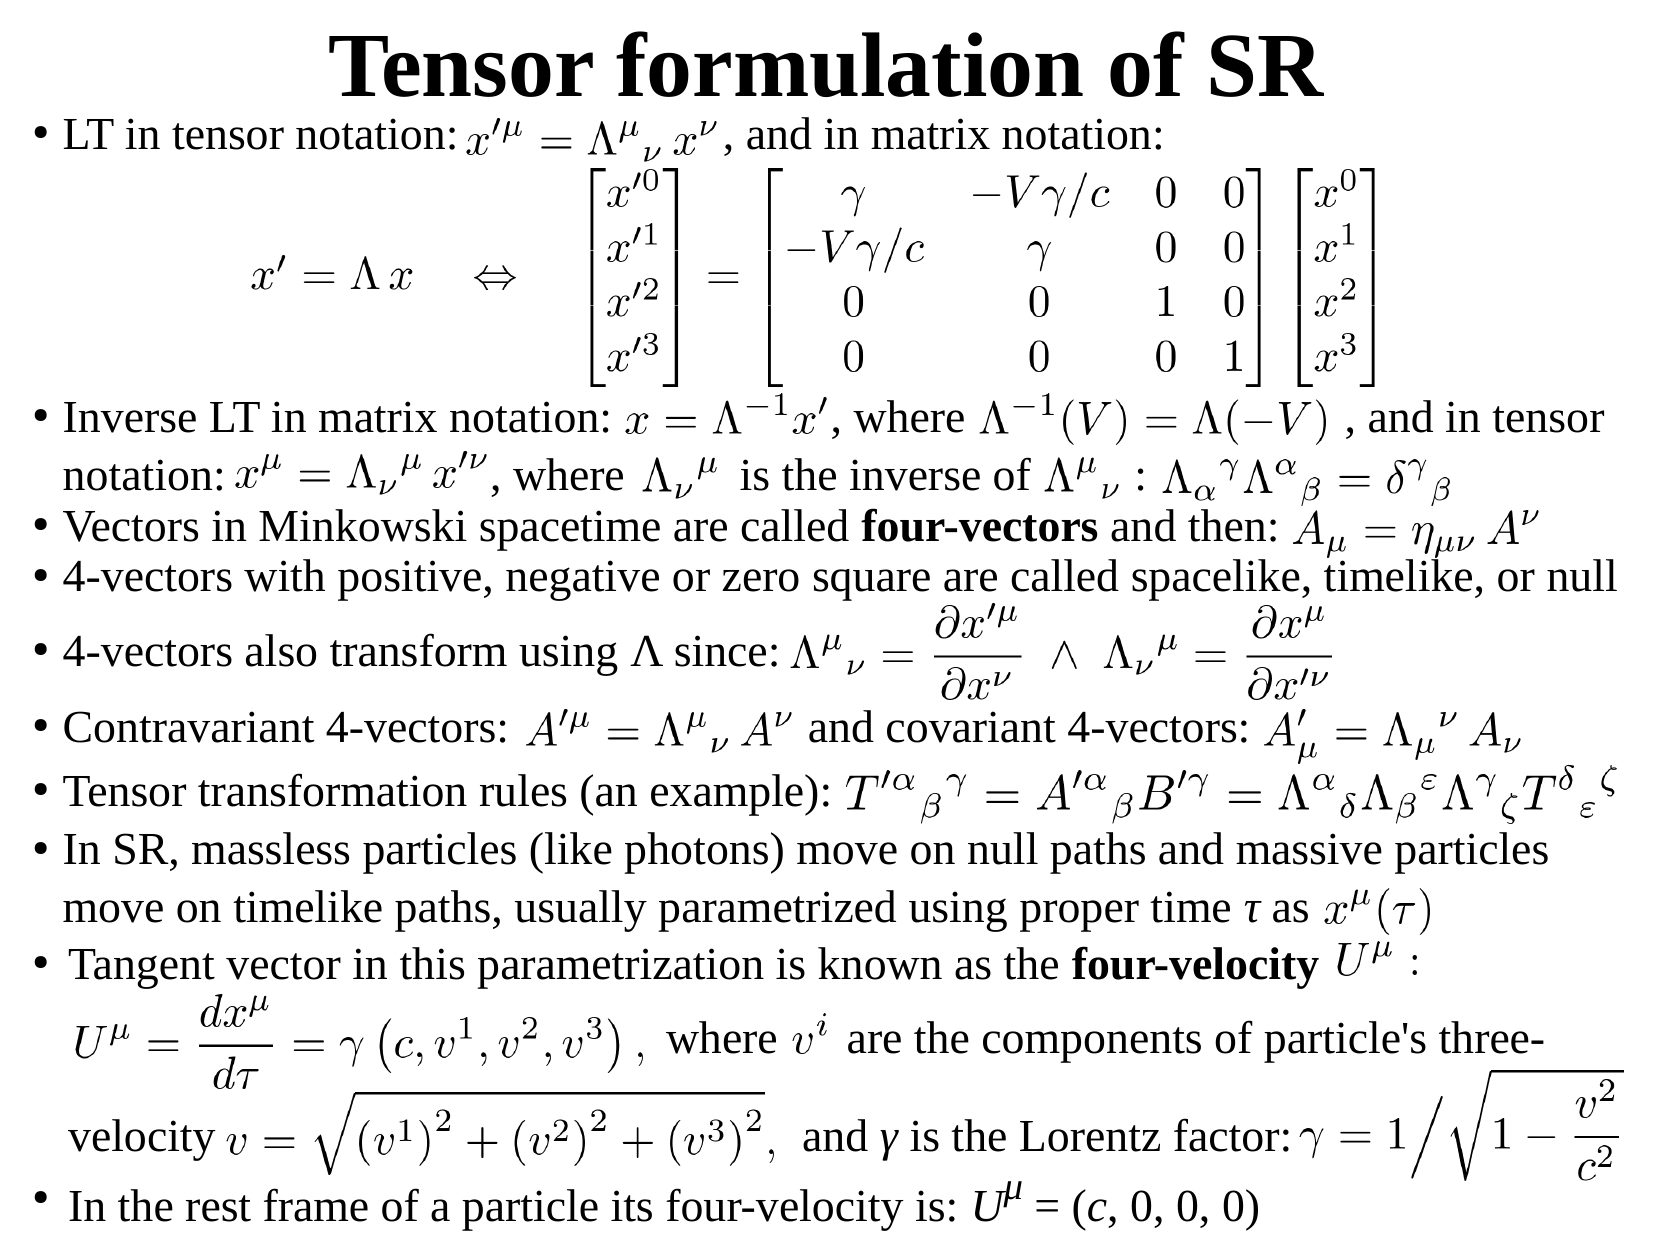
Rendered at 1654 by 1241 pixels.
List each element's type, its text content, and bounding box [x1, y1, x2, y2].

picture [1324, 888, 1430, 935]
picture [1299, 1070, 1624, 1181]
picture [790, 602, 1332, 701]
picture [1044, 457, 1119, 499]
picture [1292, 510, 1539, 558]
picture [642, 457, 717, 499]
picture [226, 1092, 774, 1175]
picture [525, 708, 792, 753]
picture [1337, 941, 1417, 976]
title Tensor formulation of SR [82, 14, 1571, 117]
picture [251, 168, 1375, 387]
picture [979, 393, 1326, 445]
picture [75, 994, 643, 1089]
picture [1162, 459, 1450, 506]
picture [625, 393, 827, 434]
picture [792, 1013, 827, 1054]
picture [845, 708, 1617, 824]
list LT in tensor notation: , and in matrix notation: Inverse LT in matrix notation: , where , and in tensor notation: , where is the inverse of : Vectors in Minkowski spacetime are called four-vectors and then: 4-vectors with positive, negative or zero square are called spacelike, timelike, or null 4-vectors also transform using Λ since: Contravariant 4-vectors: and covariant 4-vectors: Tensor transformation rules (an example): In SR, massless particles (like photons) move on null paths and massive particles move on timelike paths, usually parametrized using proper time τ as Tangent vector in this parametrization is known as the four-velocity where are the components of particle's three- velocity and γ is the Lorentz factor: In the rest frame of a particle its four-velocity is: Uμ = (c, 0, 0, 0) [32, 108, 1625, 1236]
picture [235, 450, 487, 495]
picture [466, 117, 717, 162]
